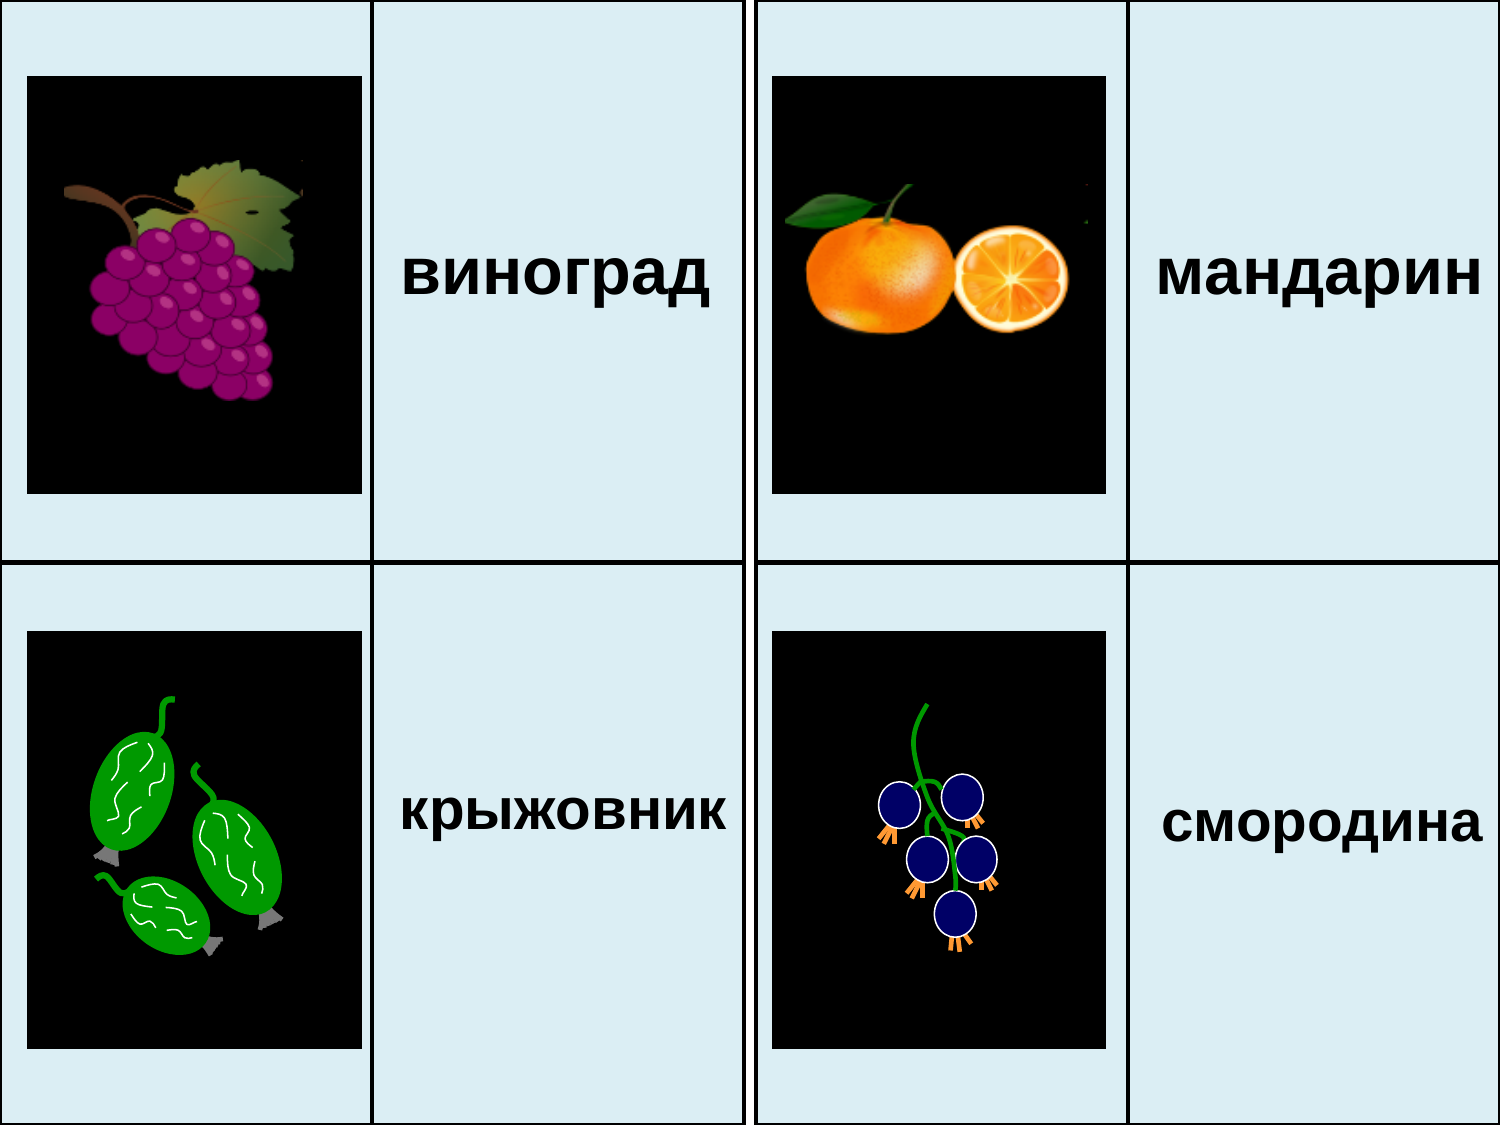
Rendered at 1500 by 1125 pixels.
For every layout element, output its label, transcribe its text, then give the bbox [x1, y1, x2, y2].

picture [785, 184, 1088, 355]
text_box [0, 0, 745, 1125]
text_box смородина [1146, 774, 1499, 861]
text_box мандарин [1140, 219, 1499, 316]
text_box виноград [385, 219, 727, 316]
picture [64, 160, 303, 401]
text_box [755, 0, 1500, 1125]
text_box крыжовник [385, 763, 743, 849]
